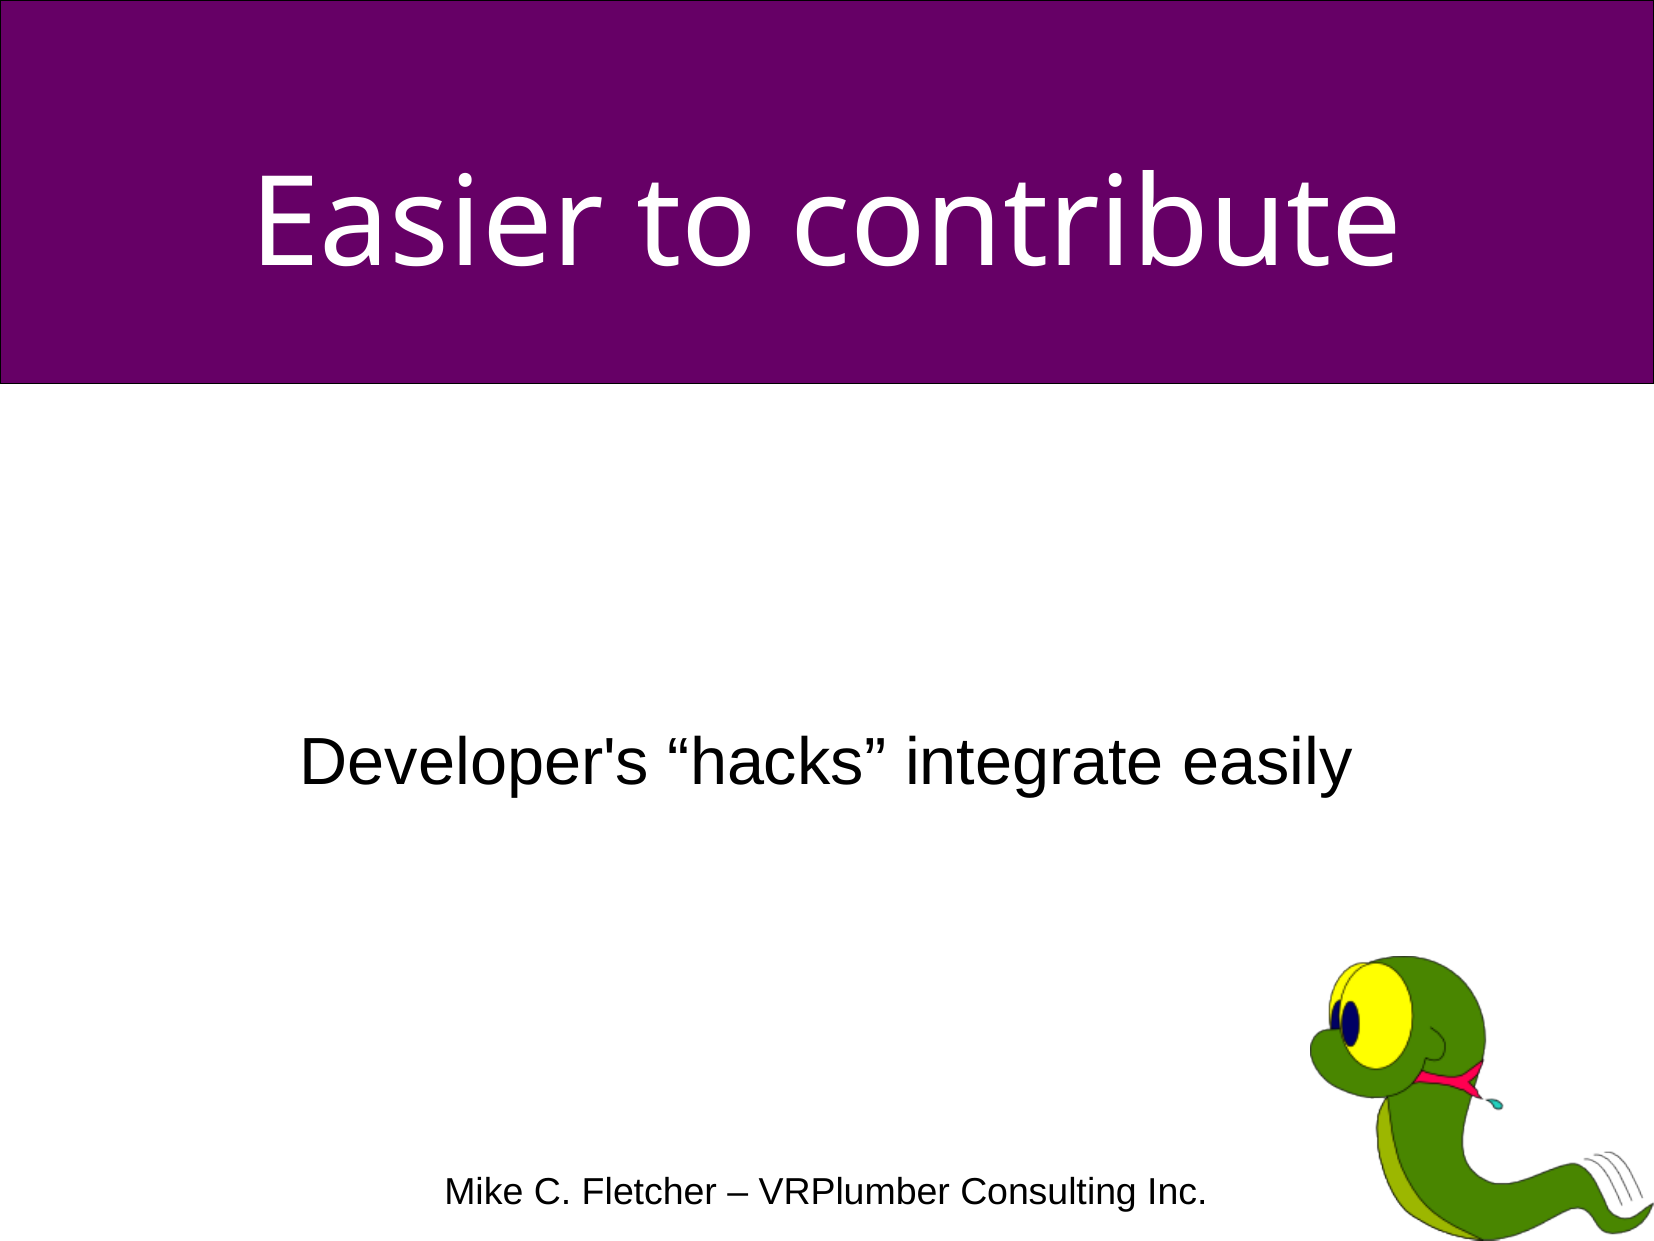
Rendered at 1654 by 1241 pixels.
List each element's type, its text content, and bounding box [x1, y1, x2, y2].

picture [1310, 956, 1654, 1241]
subtitle Developer's “hacks” integrate easily [82, 420, 1571, 1102]
title Easier to contribute [82, 56, 1571, 377]
